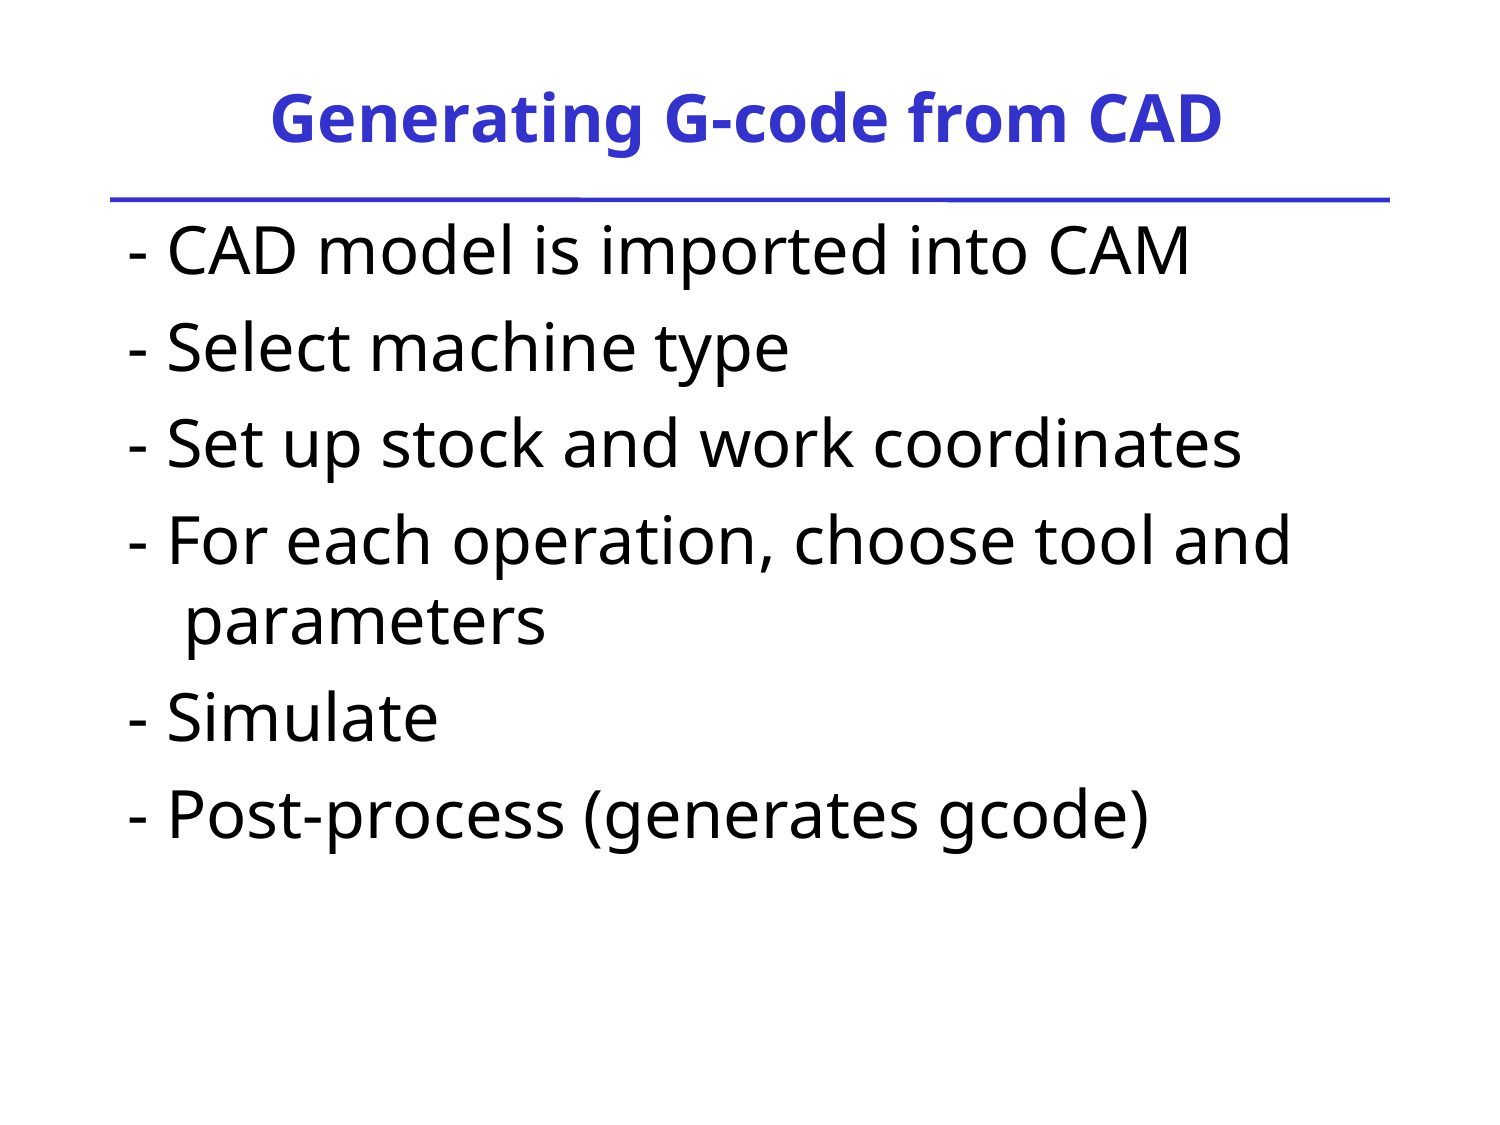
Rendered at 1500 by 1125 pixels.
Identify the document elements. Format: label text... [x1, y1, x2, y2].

title Generating G-code from CAD [112, 29, 1384, 199]
list - CAD model is imported into CAM - Select machine type - Set up stock and work coordinates - For each operation, choose tool and parameters - Simulate - Post-process (generates gcode) [112, 199, 1384, 934]
